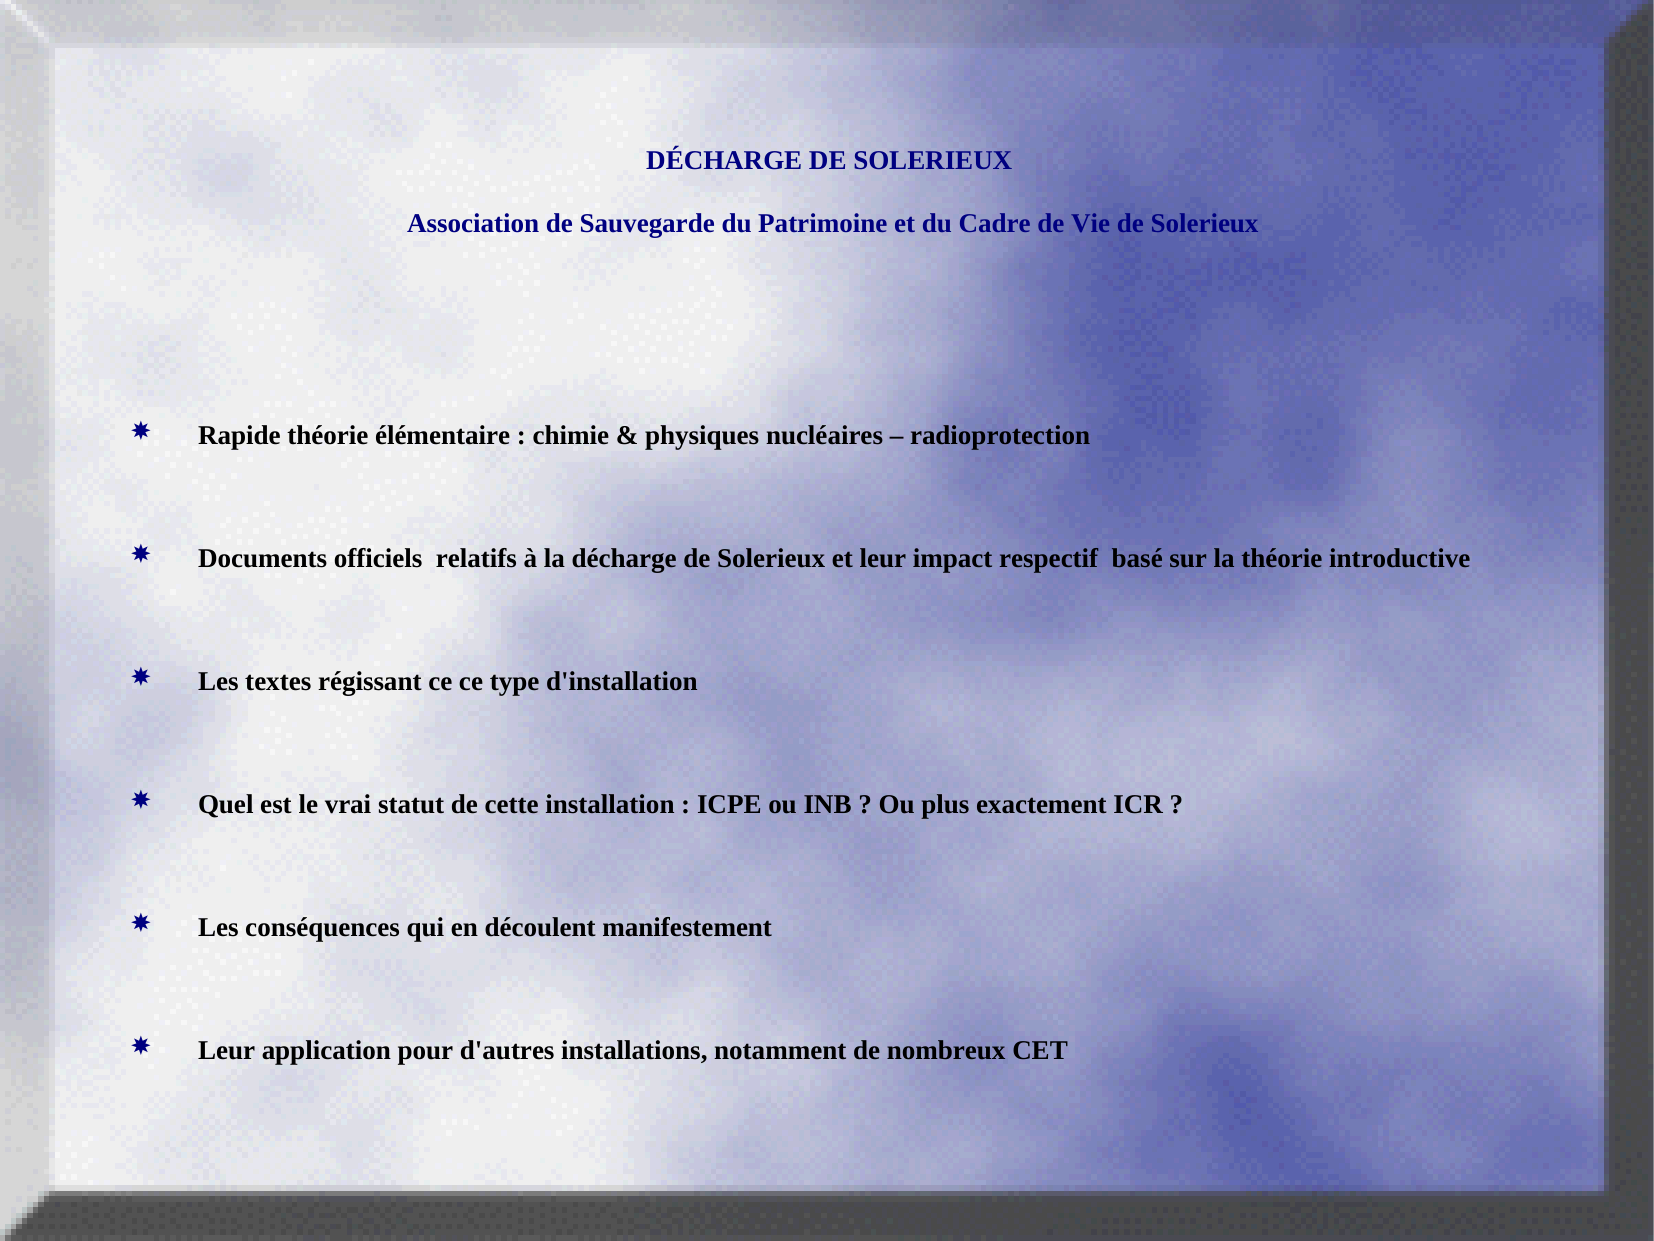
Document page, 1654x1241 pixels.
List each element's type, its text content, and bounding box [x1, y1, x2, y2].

picture [0, 0, 1654, 1241]
list Rapide théorie élémentaire : chimie & physiques nucléaires – radioprotection Documents officiels relatifs à la décharge de Solerieux et leur impact respectif basé sur la théorie introductive Les textes régissant ce ce type d'installation Quel est le vrai statut de cette installation : ICPE ou INB ? Ou plus exactement ICR ? Les conséquences qui en découlent manifestement Leur application pour d'autres installations, notamment de nombreux CET [123, 354, 1536, 1140]
title DÉCHARGE DE SOLERIEUX Association de Sauvegarde du Patrimoine et du Cadre de Vie de Solerieux [123, 87, 1536, 296]
